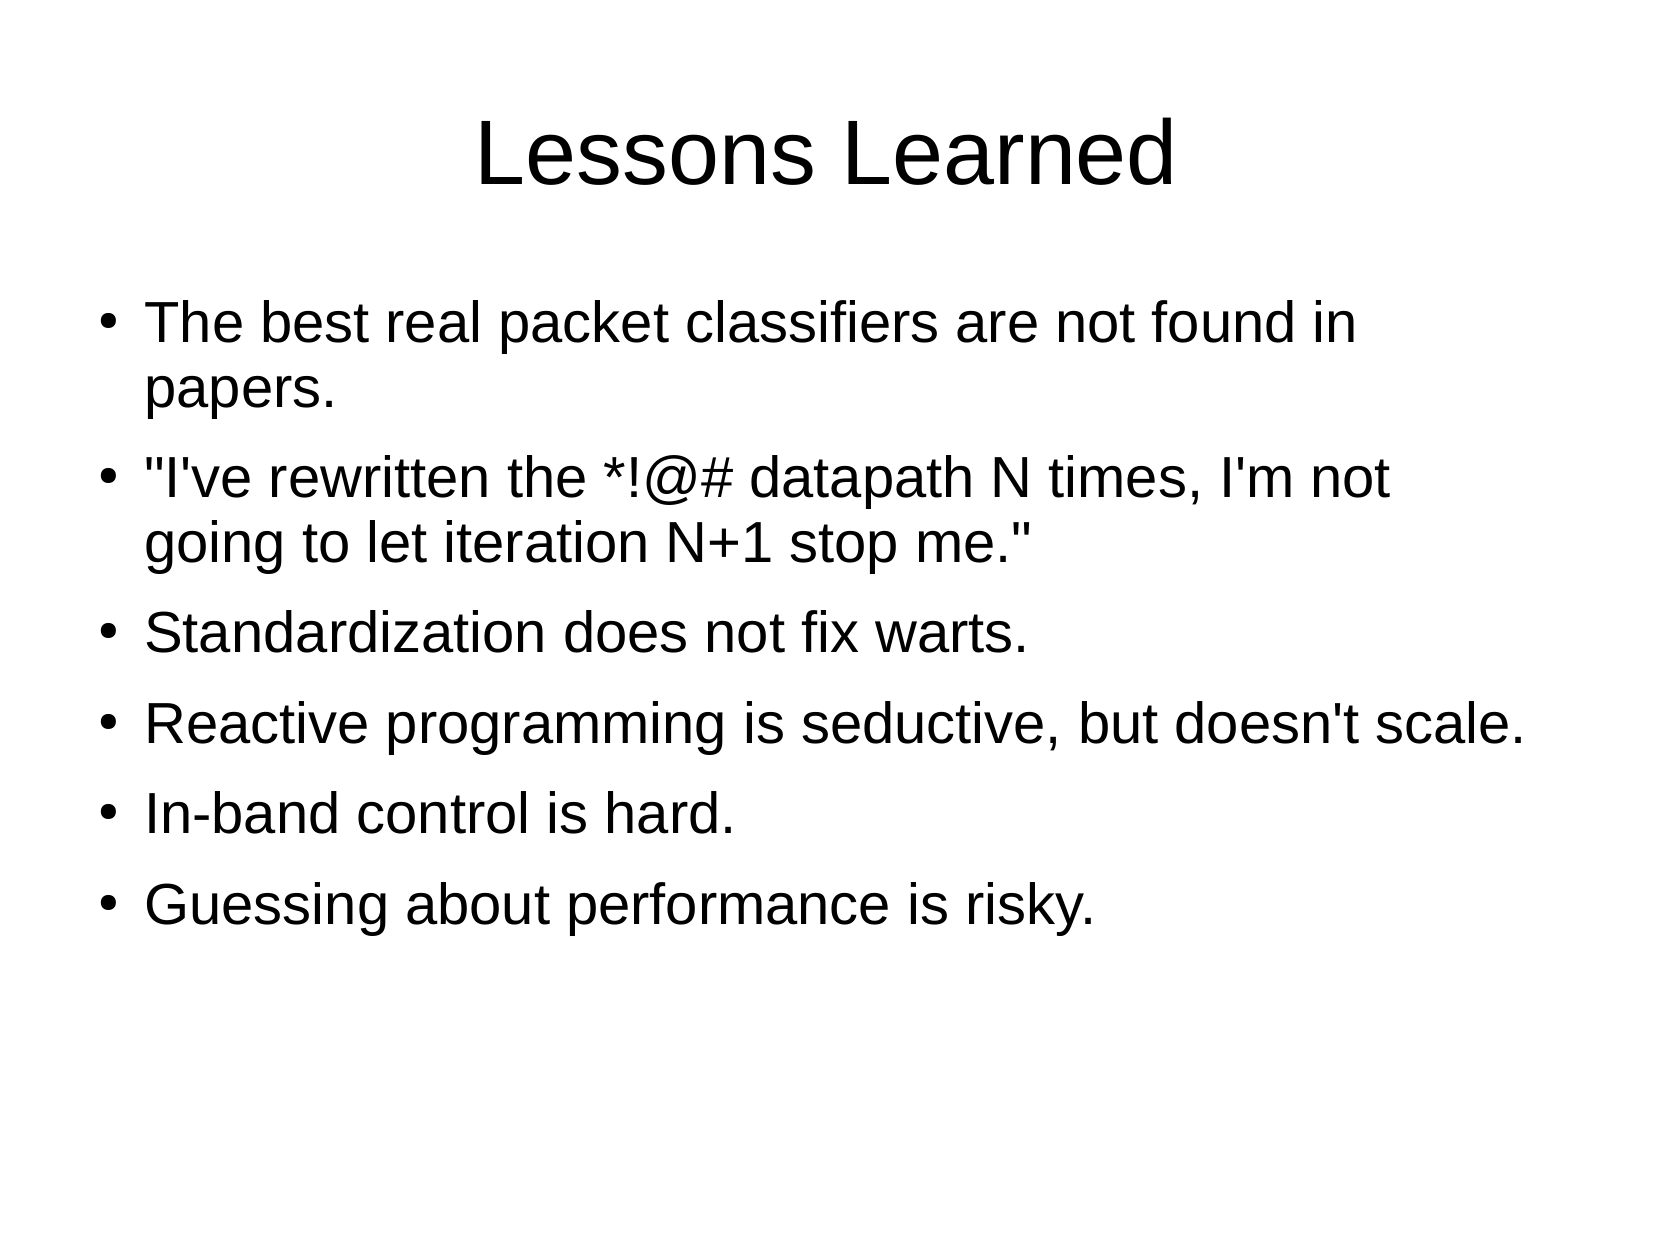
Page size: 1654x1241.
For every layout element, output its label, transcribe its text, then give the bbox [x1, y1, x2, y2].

list The best real packet classifiers are not found in papers. "I've rewritten the *!@# datapath N times, I'm not going to let iteration N+1 stop me." Standardization does not fix warts. Reactive programming is seductive, but doesn't scale. In-band control is hard. Guessing about performance is risky. [82, 290, 1538, 1010]
title Lessons Learned [82, 49, 1571, 257]
